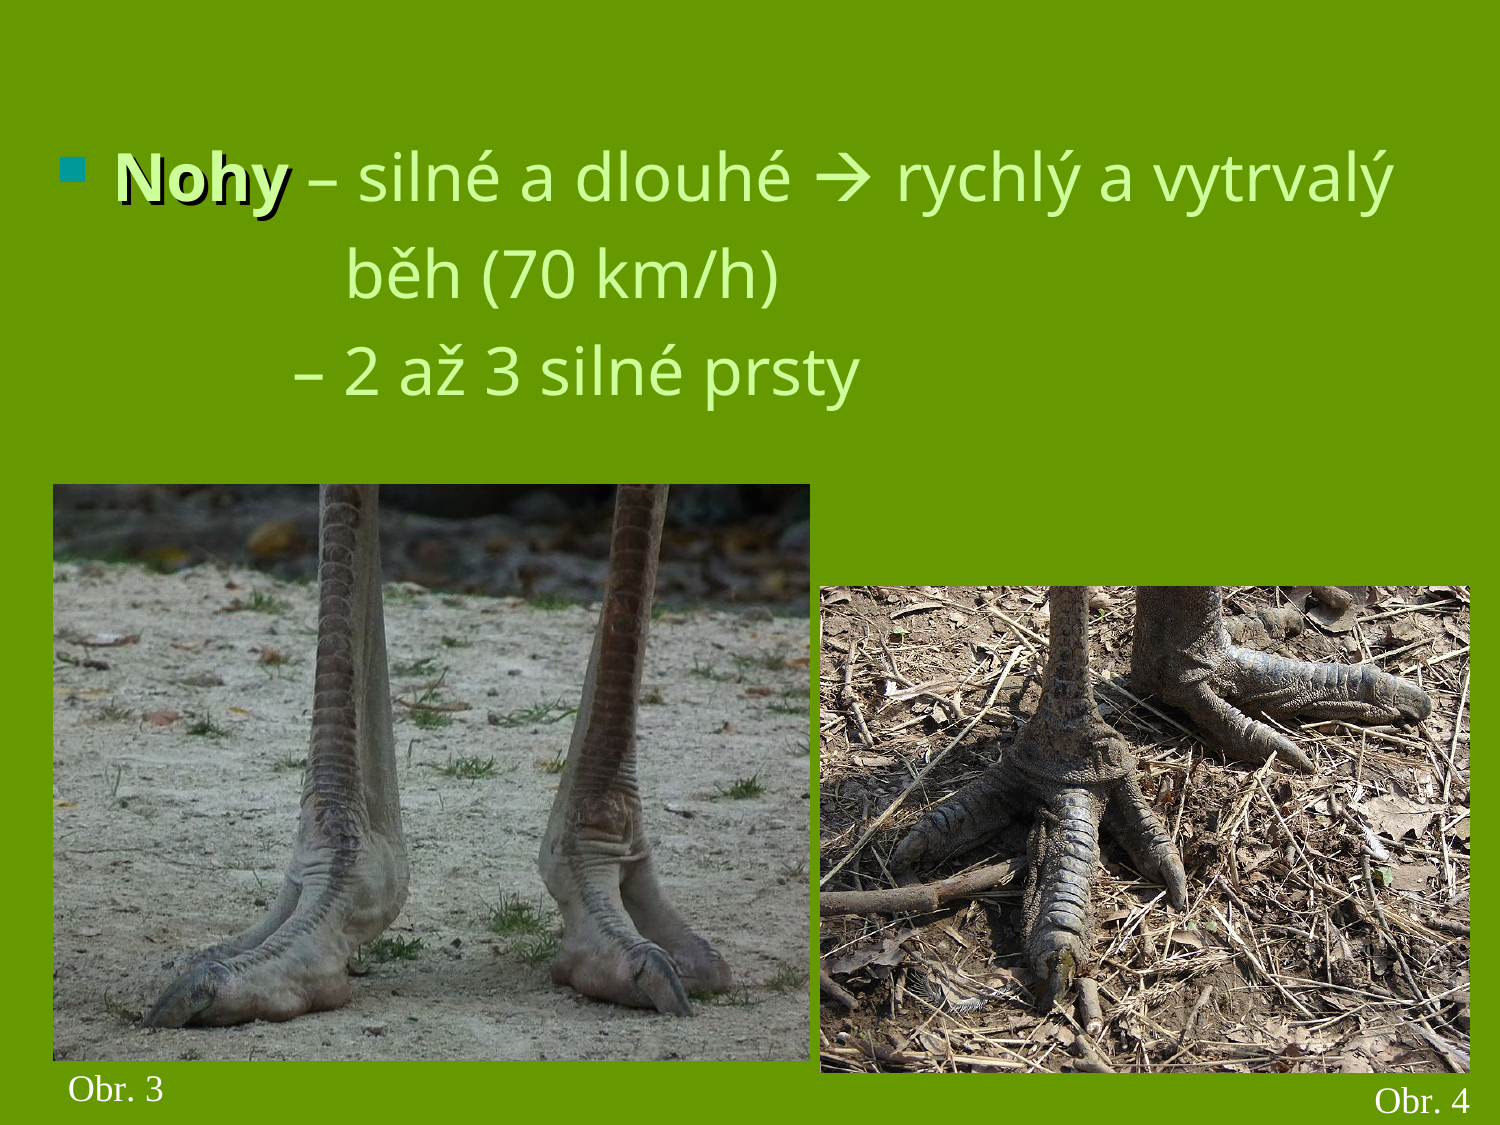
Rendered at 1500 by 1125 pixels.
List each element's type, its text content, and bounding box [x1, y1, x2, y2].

list Nohy – silné a dlouhé  rychlý a vytrvalý běh (70 km/h) – 2 až 3 silné prsty [41, 30, 1467, 1024]
picture [53, 484, 810, 1061]
picture [820, 586, 1470, 1073]
text_box Obr. 4 [1340, 1068, 1500, 1125]
text_box Obr. 3 [53, 1056, 219, 1118]
